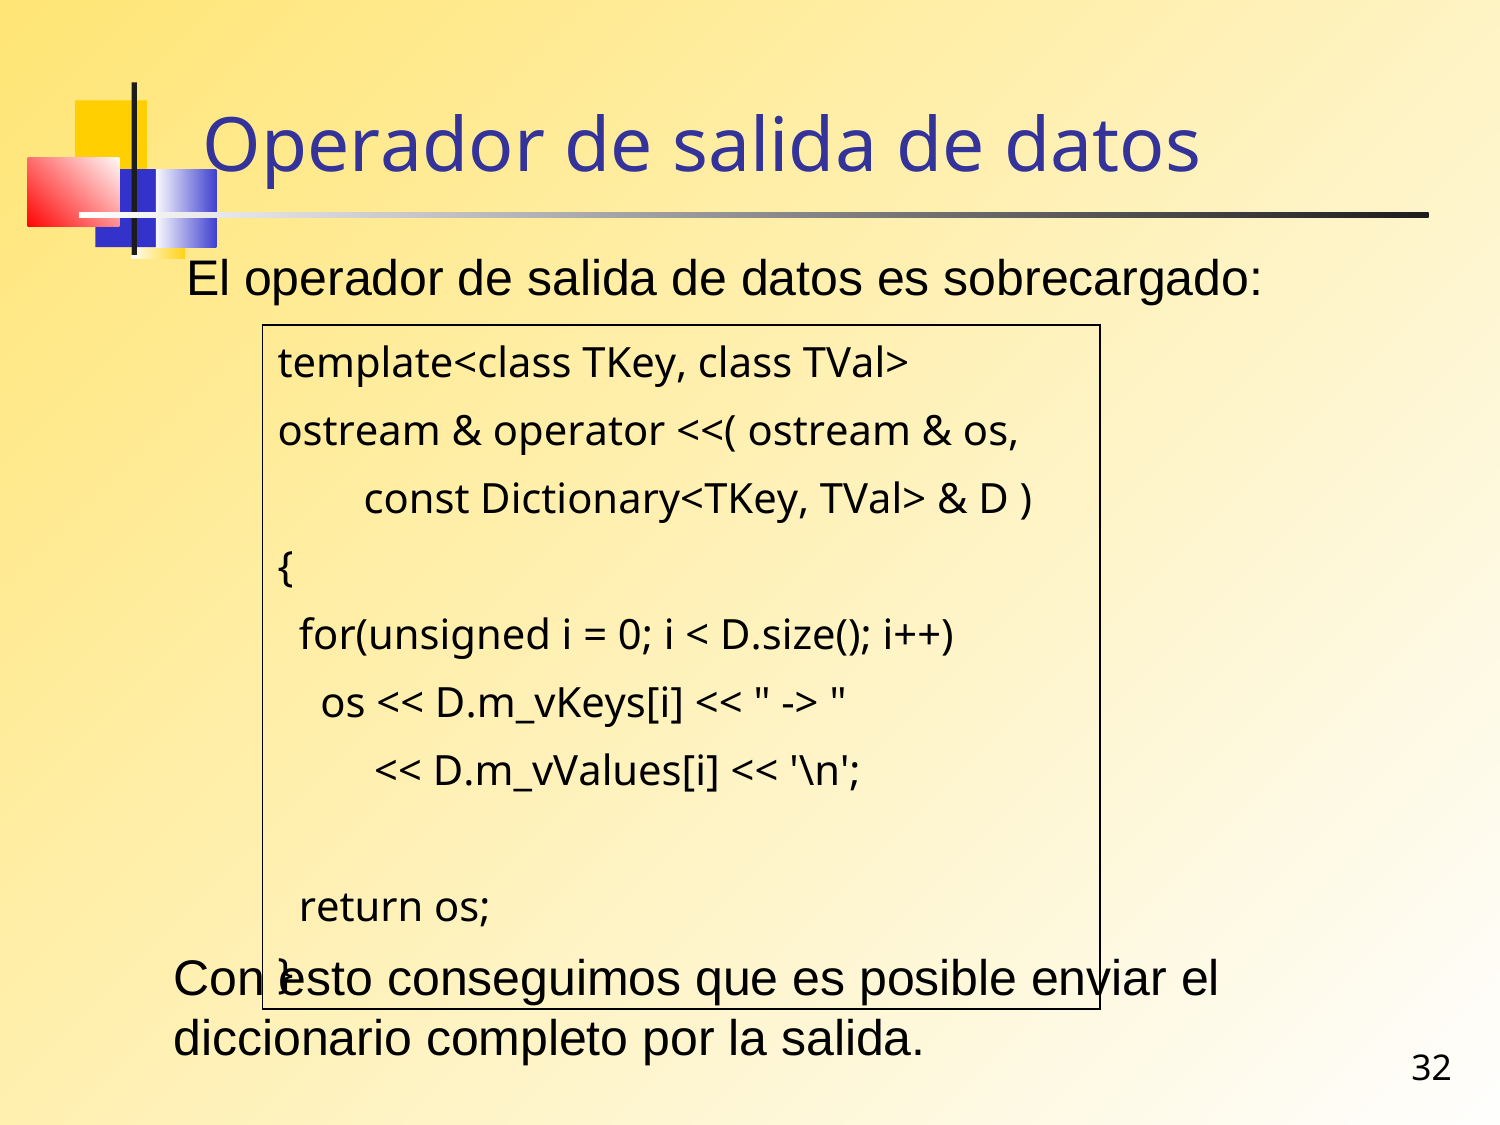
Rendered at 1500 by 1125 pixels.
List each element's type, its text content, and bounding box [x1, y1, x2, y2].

list template<class TKey, class TVal> ostream & operator <<( ostream & os, const Dictionary<TKey, TVal> & D )‏ { for(unsigned i = 0; i < D.size(); i++)‏ os << D.m_vKeys[i] << " -> " << D.m_vValues[i] << '\n'; return os; } [262, 324, 1101, 939]
text_box El operador de salida de datos es sobrecargado: [162, 237, 1401, 313]
text_box Con esto conseguimos que es posible enviar el diccionario completo por la salida. [149, 937, 1388, 1073]
title Operador de salida de datos [187, 37, 1466, 201]
text_box Con esto conseguimos que es posible enviar el diccionario completo por la salida. [263, 939, 1099, 1008]
